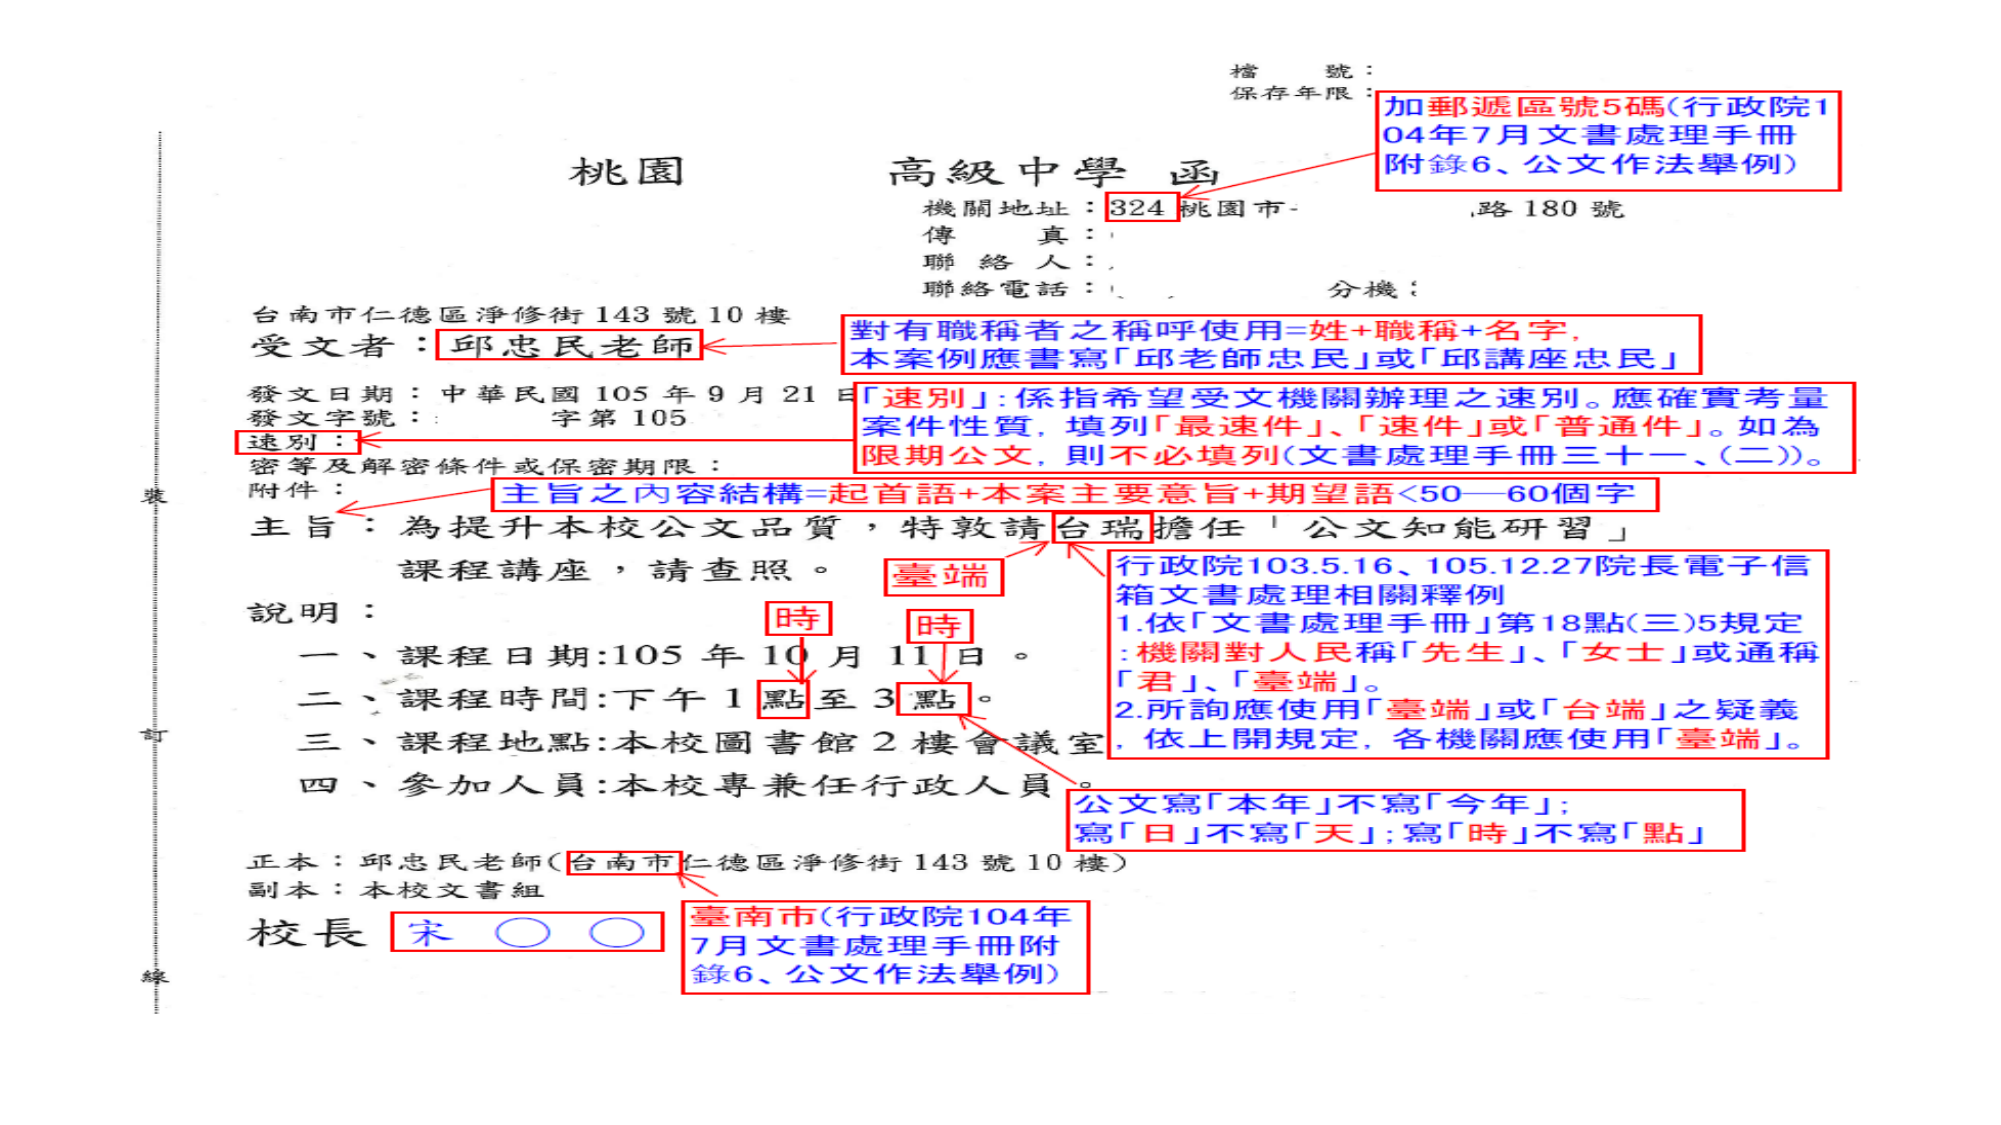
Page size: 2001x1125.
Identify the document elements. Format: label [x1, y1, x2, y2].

picture [137, 59, 1863, 1014]
